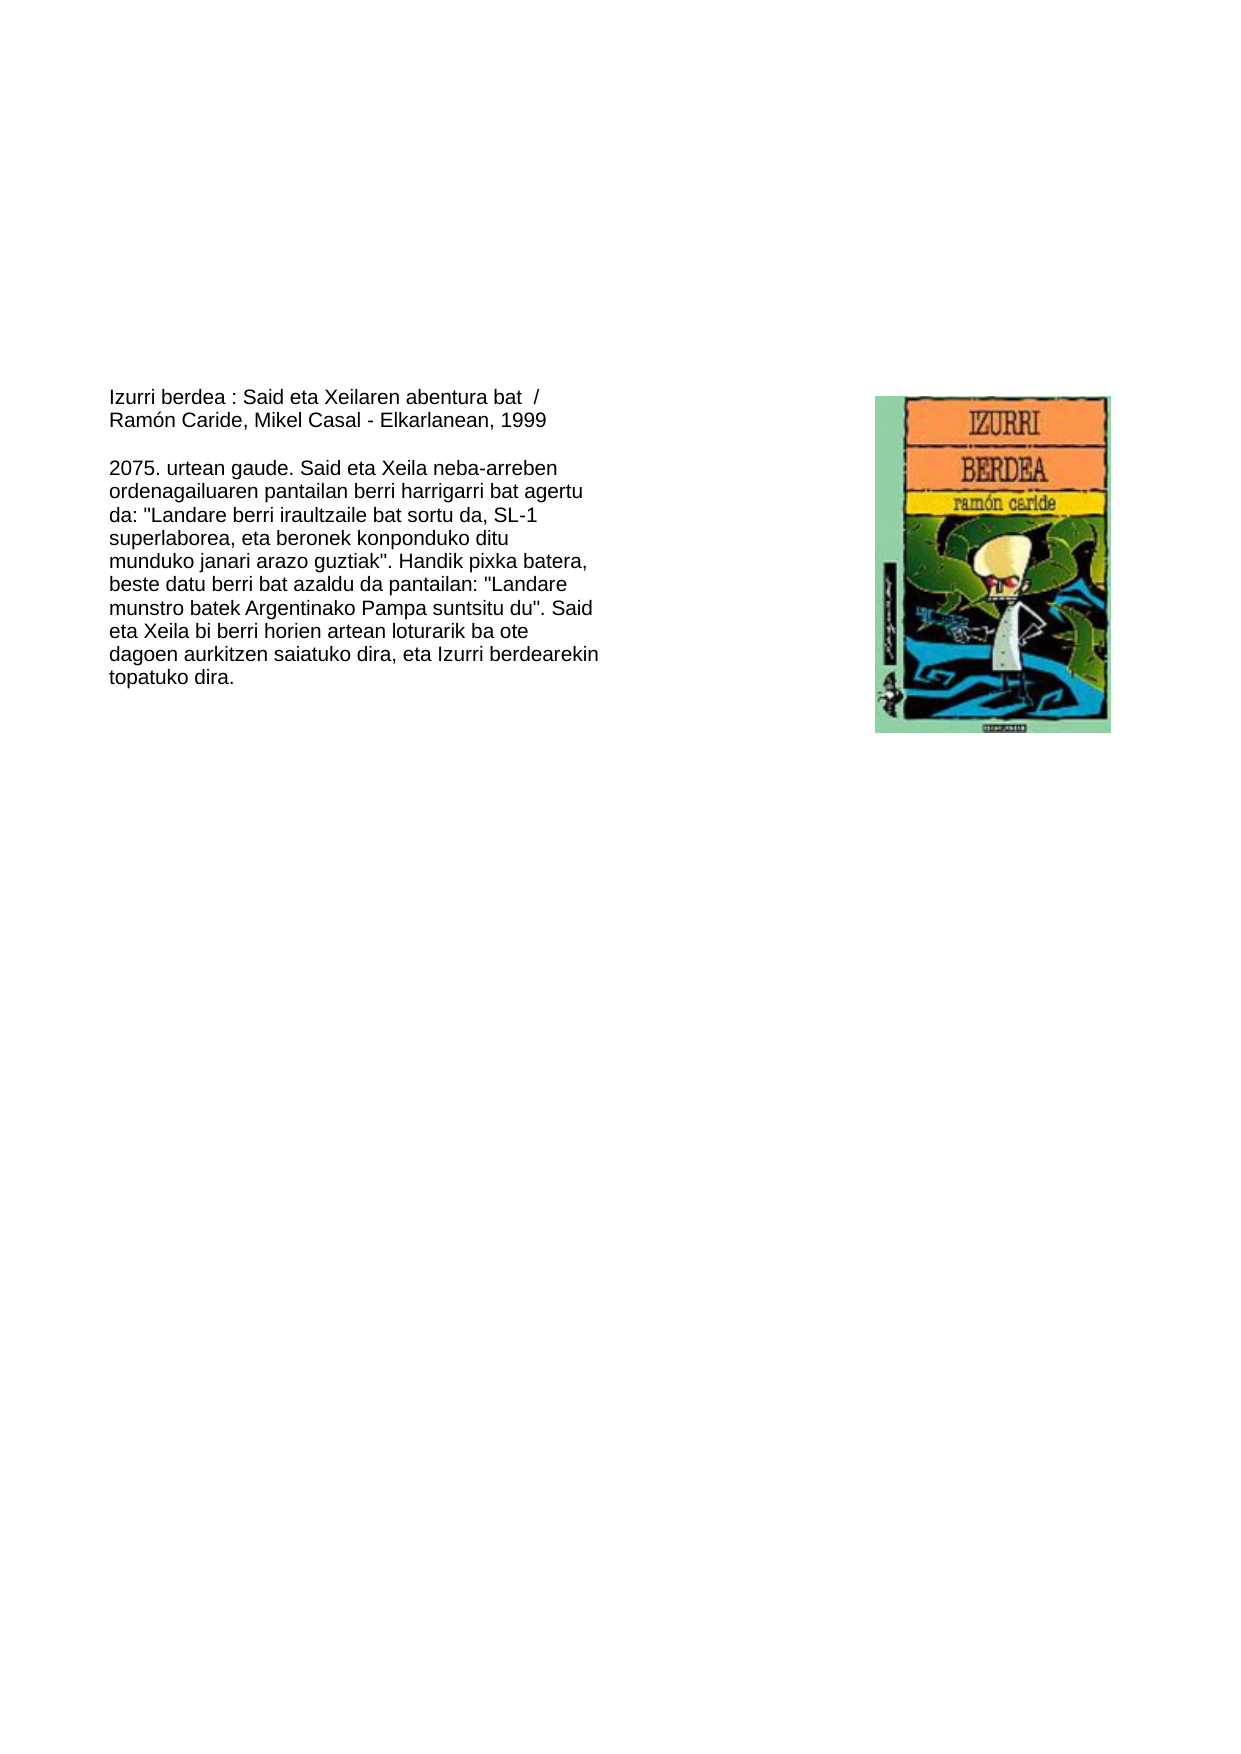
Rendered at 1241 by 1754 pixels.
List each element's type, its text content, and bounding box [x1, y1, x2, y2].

text_box Izurri berdea : Said eta Xeilaren abentura bat / Ramón Caride, Mikel Casal - Elkarlanean, 1999 2075. urtean gaude. Said eta Xeila neba-arreben ordenagailuaren pantailan berri harrigarri bat agertu da: "Landare berri iraultzaile bat sortu da, SL-1 superlaborea, eta beronek konponduko ditu munduko janari arazo guztiak". Handik pixka batera, beste datu berri bat azaldu da pantailan: "Landare munstro batek Argentinako Pampa suntsitu du". Said eta Xeila bi berri horien artean loturarik ba ote dagoen aurkitzen saiatuko dira, eta Izurri berdearekin topatuko dira. [94, 377, 615, 697]
picture [875, 396, 1111, 733]
